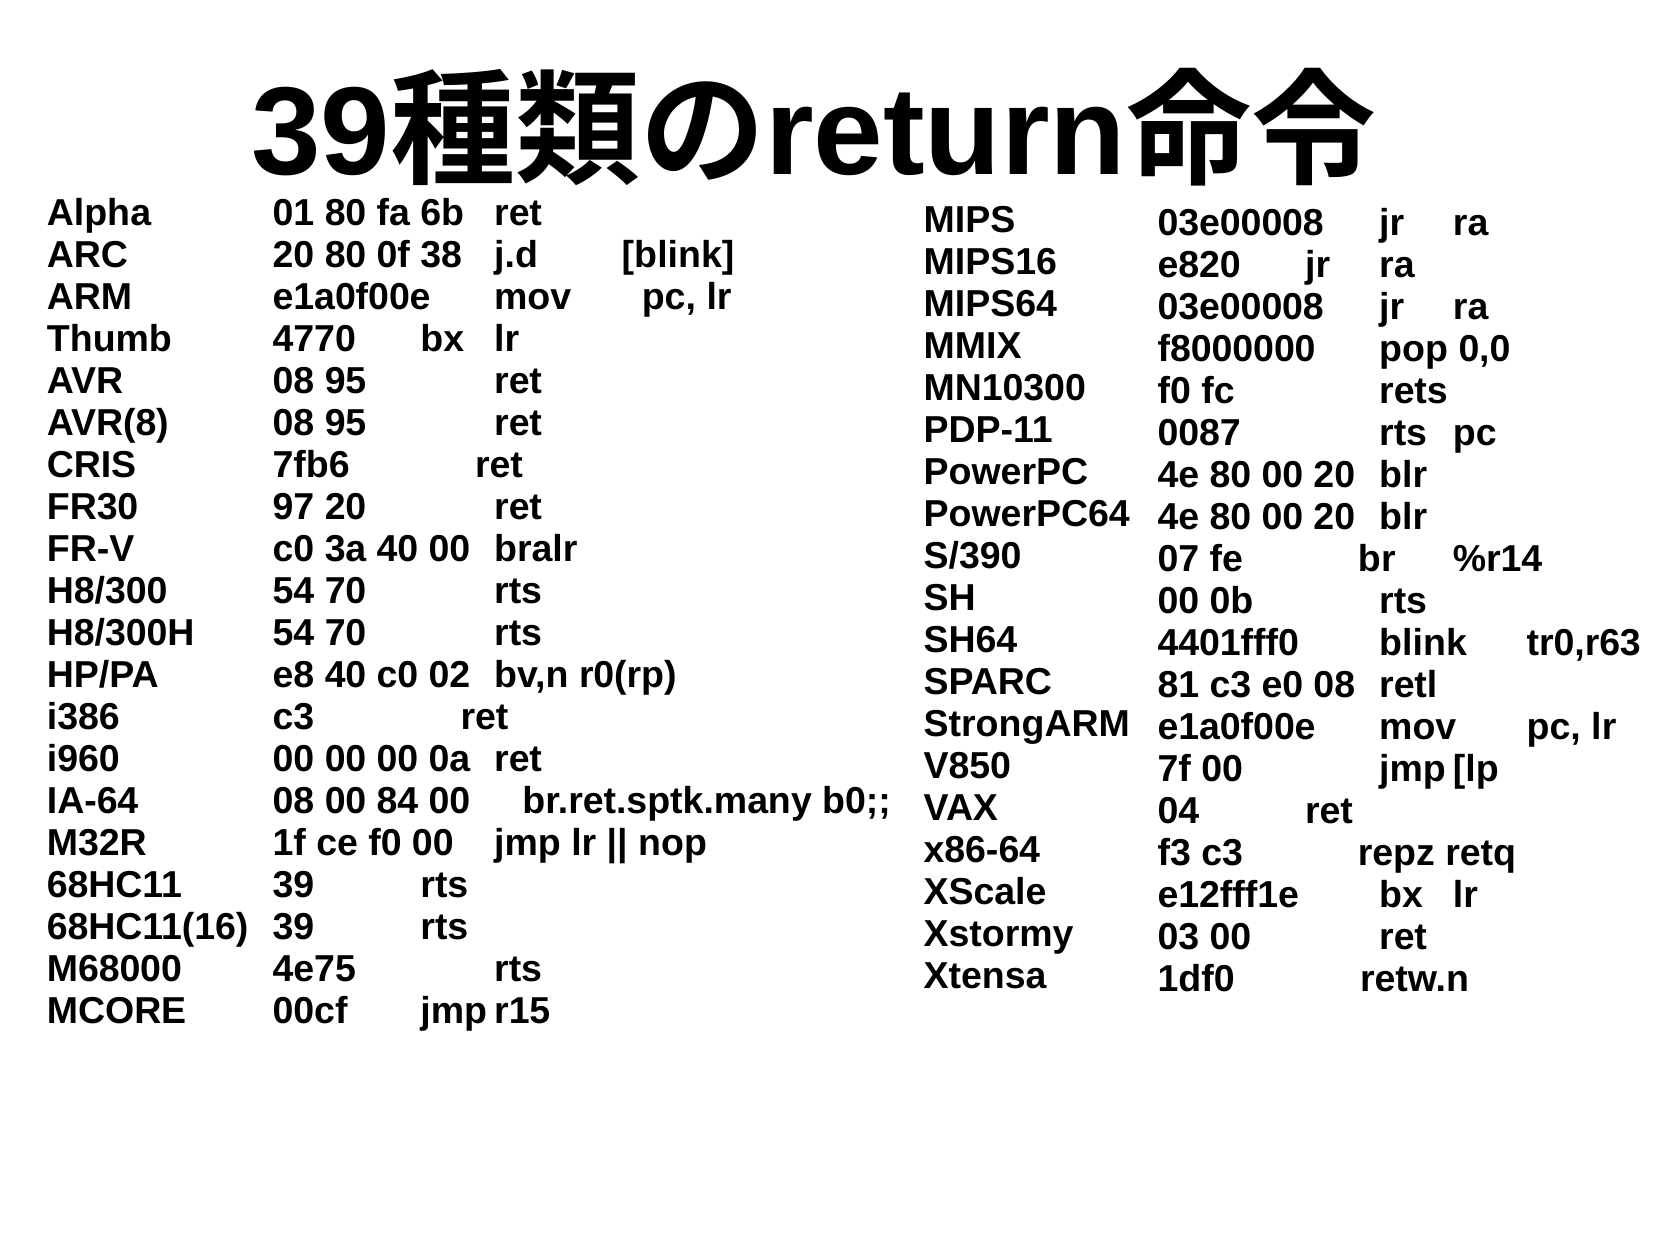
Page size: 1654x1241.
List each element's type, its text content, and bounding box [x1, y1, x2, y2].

text_box 01 80 fa 6b ret 20 80 0f 38 j.d [blink] e1a0f00e mov pc, lr 4770 bx lr 08 95 ret 08 95 ret 7fb6 ret 97 20 ret c0 3a 40 00 bralr 54 70 rts 54 70 rts e8 40 c0 02 bv,n r0(rp) c3 ret 00 00 00 0a ret 08 00 84 00 br.ret.sptk.many b0;; 1f ce f0 00 jmp lr || nop 39 rts 39 rts 4e75 rts 00cf jmp r15 [264, 184, 907, 1039]
text_box MIPS MIPS16 MIPS64 MMIX MN10300 PDP-11 PowerPC PowerPC64 S/390 SH SH64 SPARC StrongARM V850 VAX x86-64 XScale Xstormy Xtensa [908, 191, 1145, 1004]
text_box Alpha ARC ARM Thumb AVR AVR(8) CRIS FR30 FR-V H8/300 H8/300H HP/PA i386 i960 IA-64 M32R 68HC11 68HC11(16) M68000 MCORE [32, 184, 264, 1039]
text_box 03e00008 jr ra e820 jr ra 03e00008 jr ra f8000000 pop 0,0 f0 fc rets 0087 rts pc 4e 80 00 20 blr 4e 80 00 20 blr 07 fe br %r14 00 0b rts 4401fff0 blink tr0,r63 81 c3 e0 08 retl e1a0f00e mov pc, lr 7f 00 jmp [lp 04 ret f3 c3 repz retq e12fff1e bx lr 03 00 ret 1df0 retw.n [1142, 193, 1654, 1007]
text_box 39種類のreturn命令 [236, 22, 1424, 178]
